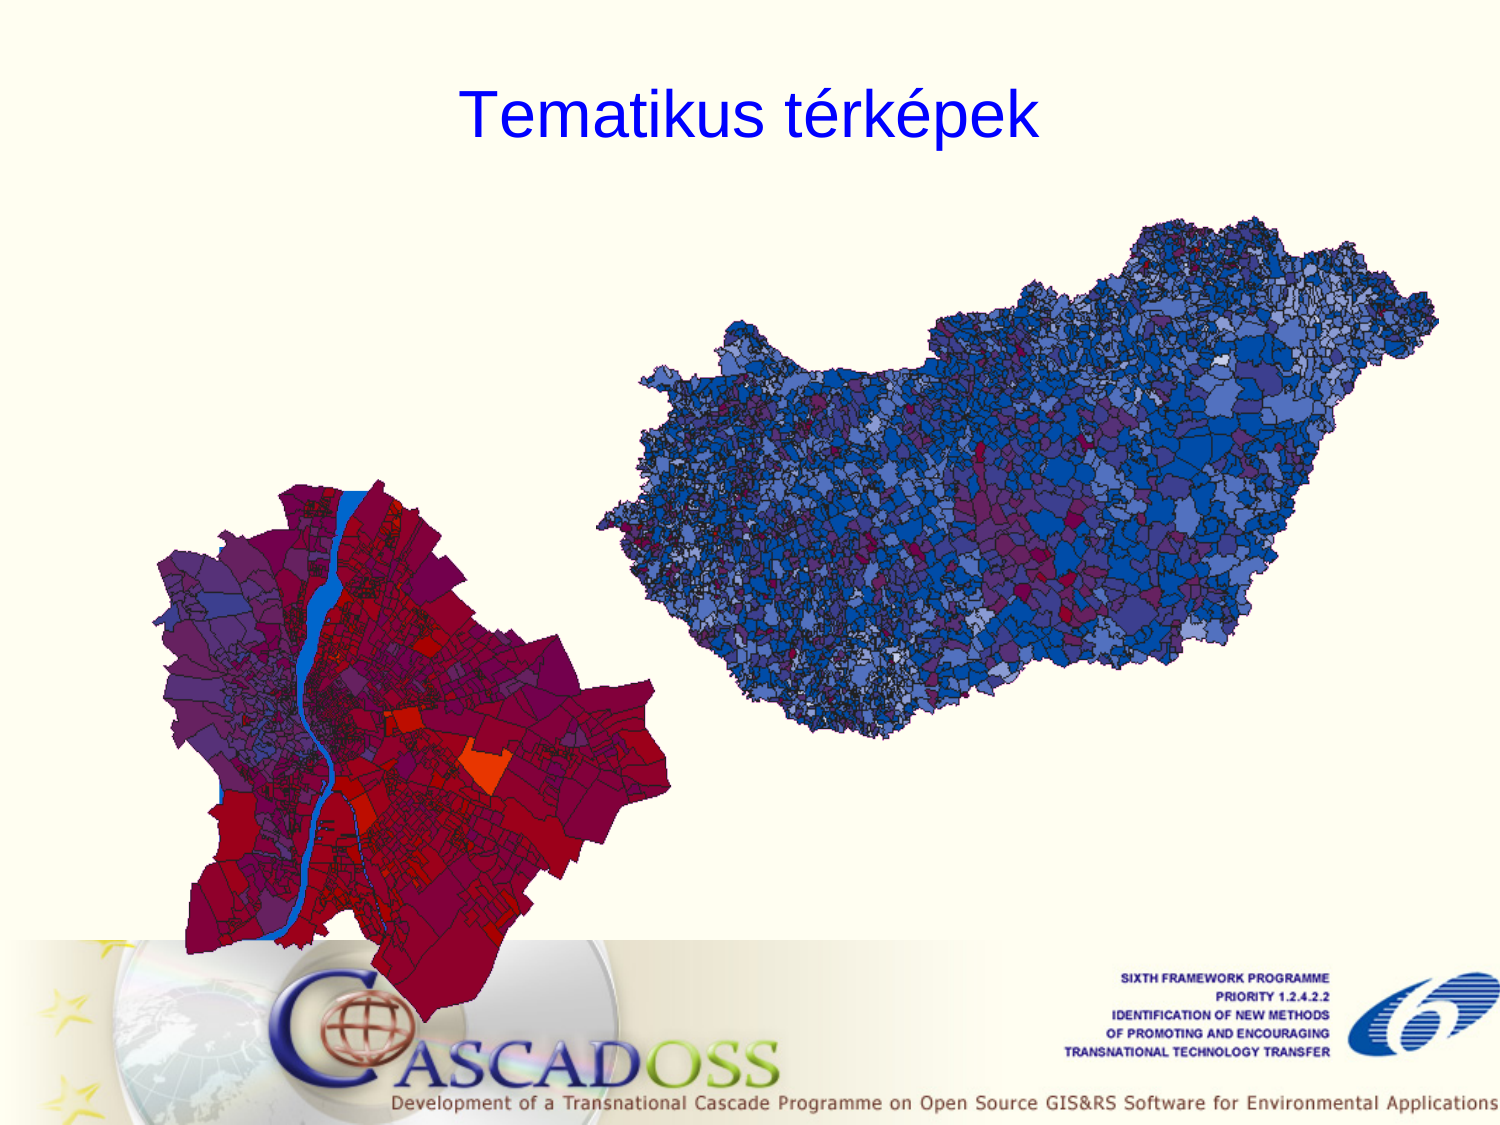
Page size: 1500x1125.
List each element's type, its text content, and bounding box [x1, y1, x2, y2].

picture [0, 196, 1500, 1125]
title Tematikus térképek [75, 28, 1425, 201]
